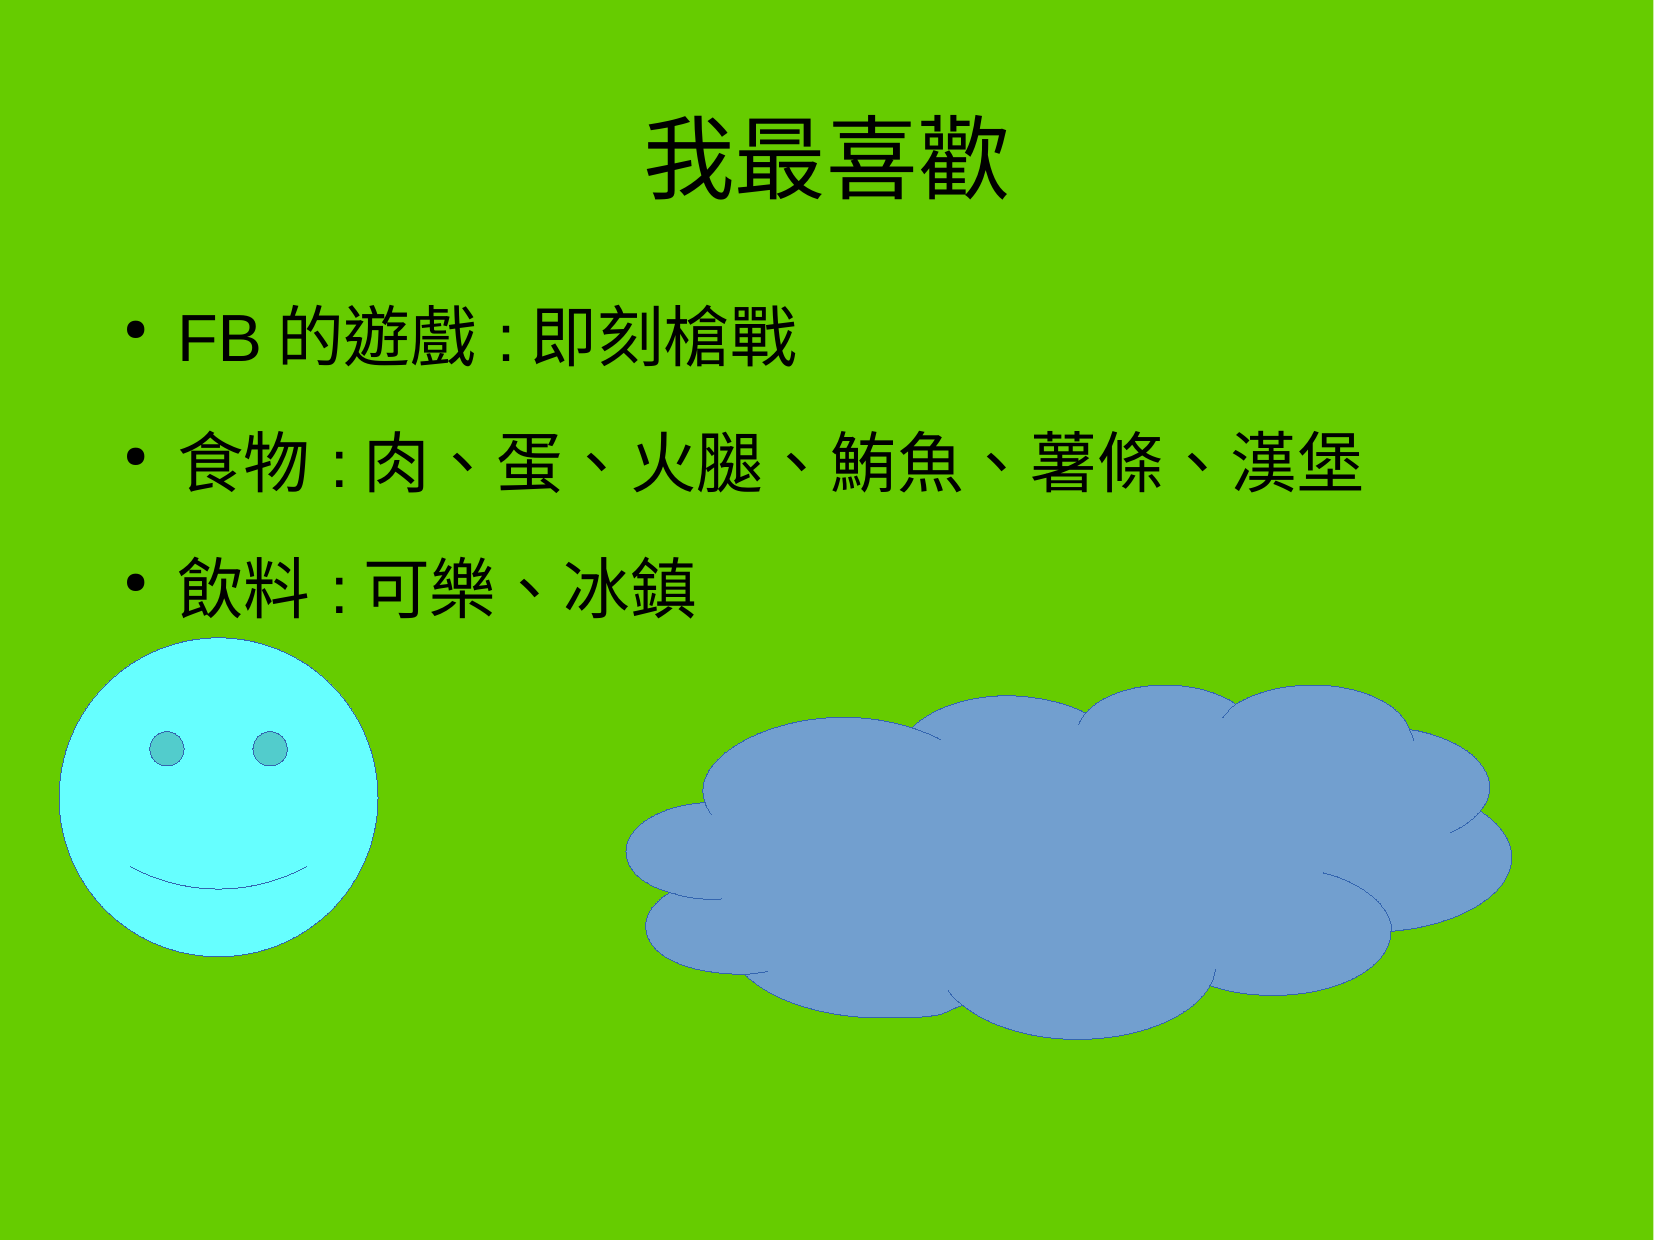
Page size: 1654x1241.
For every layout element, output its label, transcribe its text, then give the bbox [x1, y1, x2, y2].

title 我最喜歡 [82, 49, 1571, 257]
text_box [625, 685, 1512, 1040]
text_box [59, 637, 379, 957]
list FB的遊戲:即刻槍戰 食物:肉、蛋、火腿、鮪魚、薯條、漢堡 飲料:可樂、冰鎮 [106, 283, 1595, 1003]
